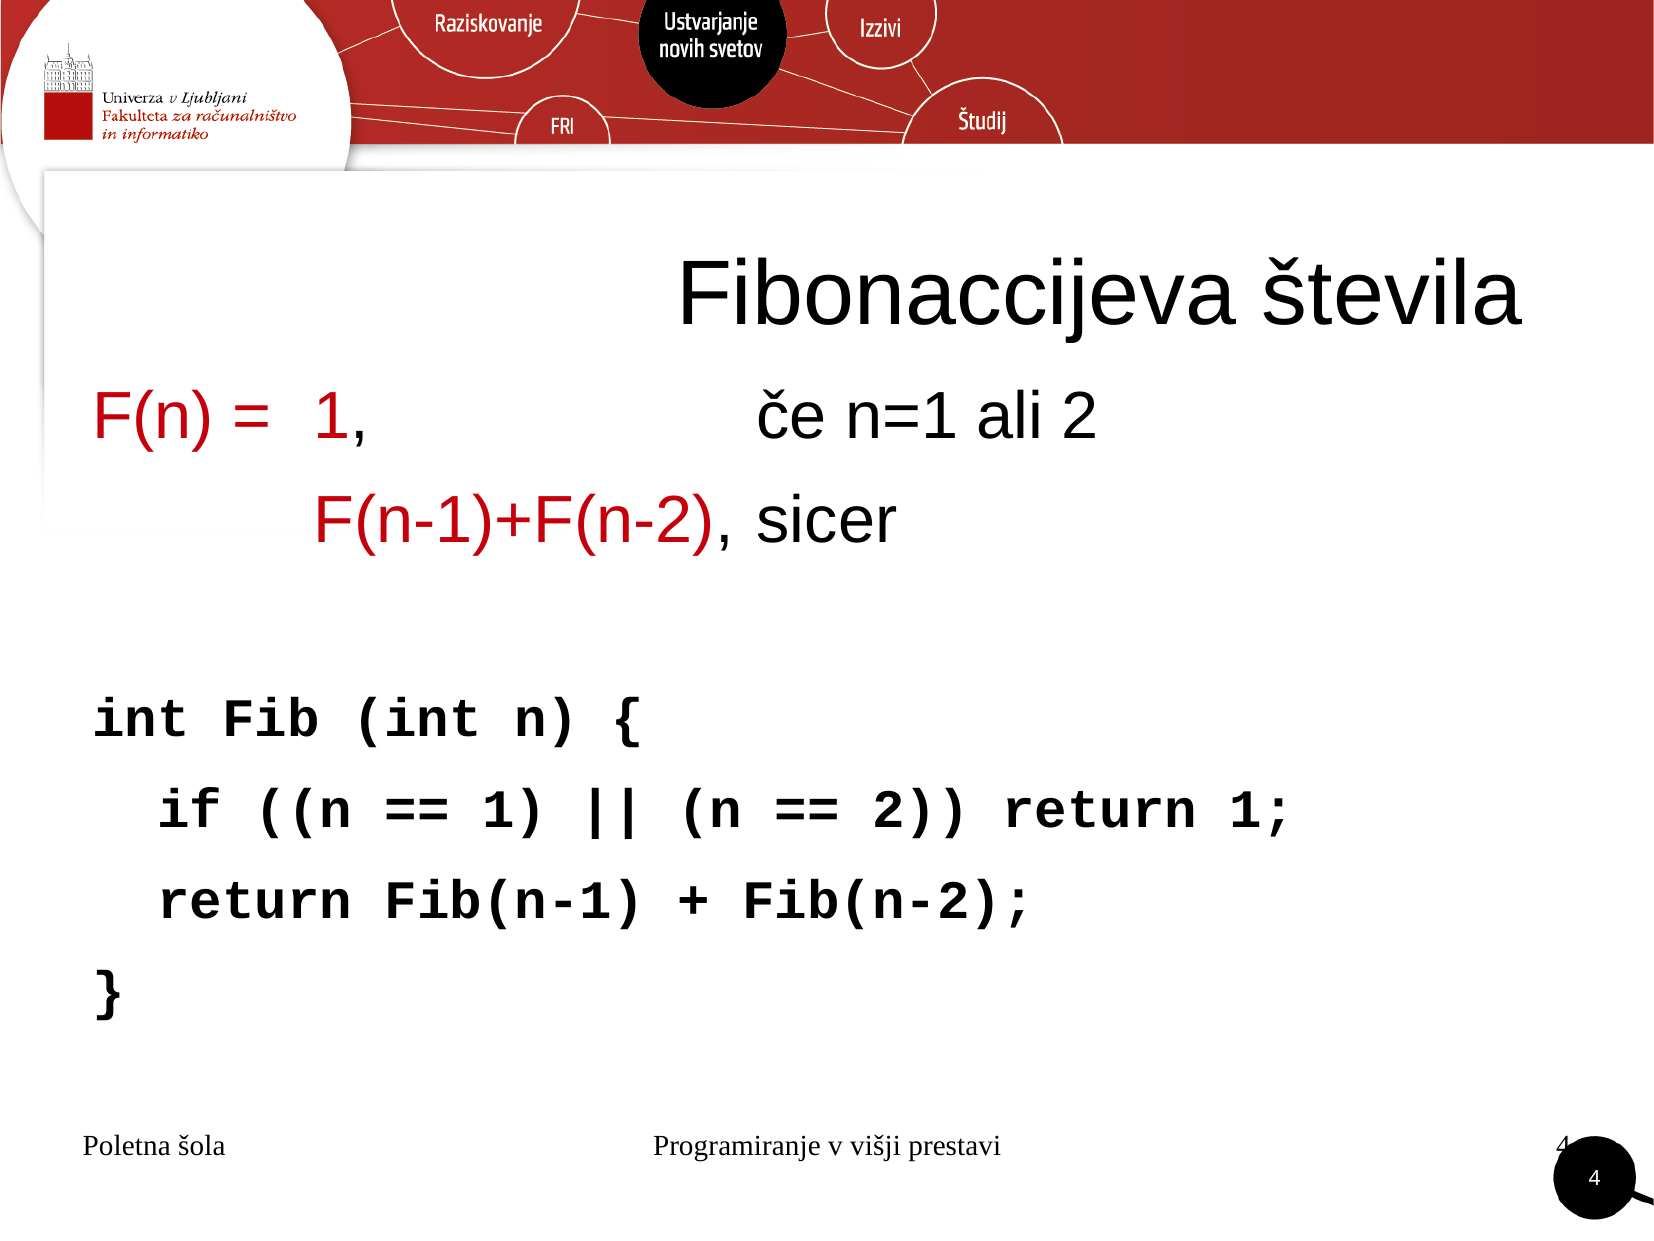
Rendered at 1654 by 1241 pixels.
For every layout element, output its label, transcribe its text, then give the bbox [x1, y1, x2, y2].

picture [0, 0, 1654, 1241]
list F(n) = 1, če n=1 ali 2 F(n-1)+F(n-2), sicer int Fib (int n) { if ((n == 1) || (n == 2)) return 1; return Fib(n-1) + Fib(n-2); } [92, 377, 1548, 1016]
text_box <številka> [1553, 1145, 1636, 1212]
title Fibonaccijeva števila [35, 188, 1524, 397]
